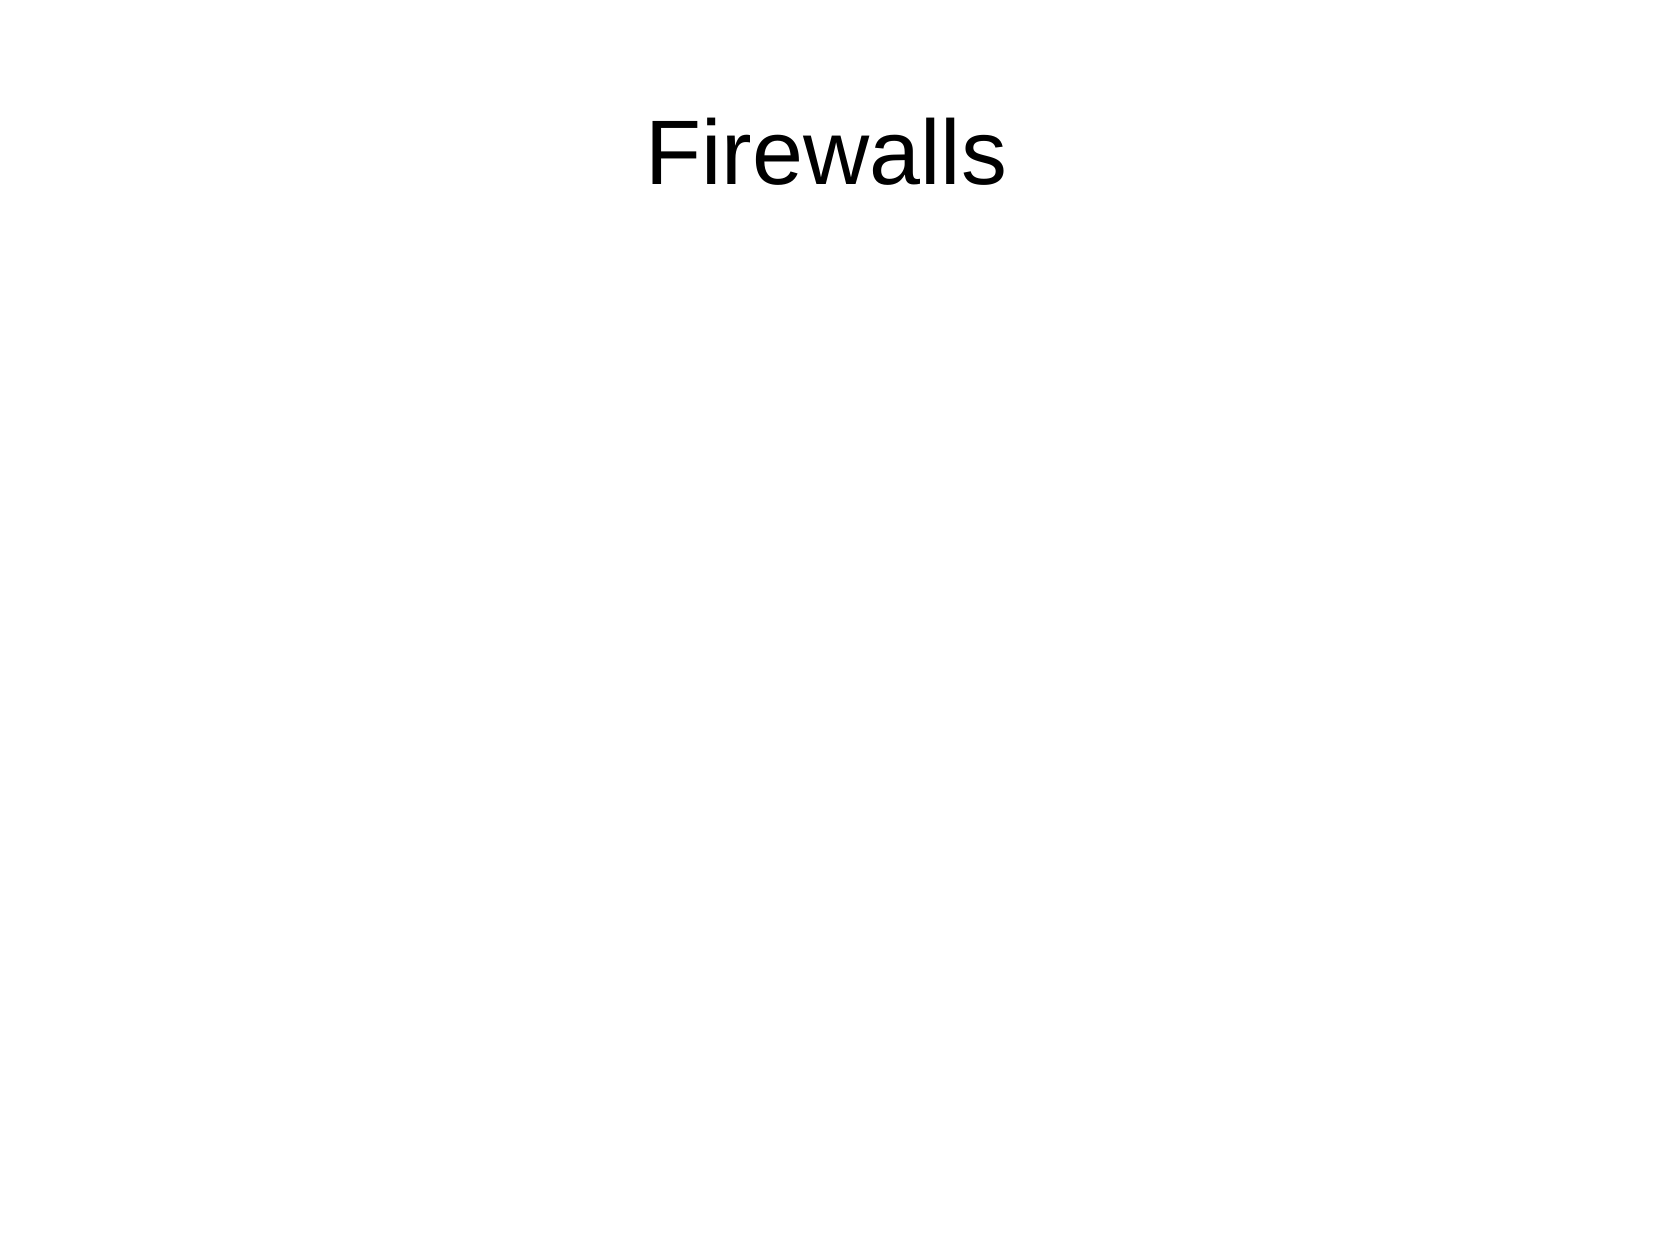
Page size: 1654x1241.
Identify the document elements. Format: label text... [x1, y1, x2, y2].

title Firewalls [82, 56, 1571, 250]
